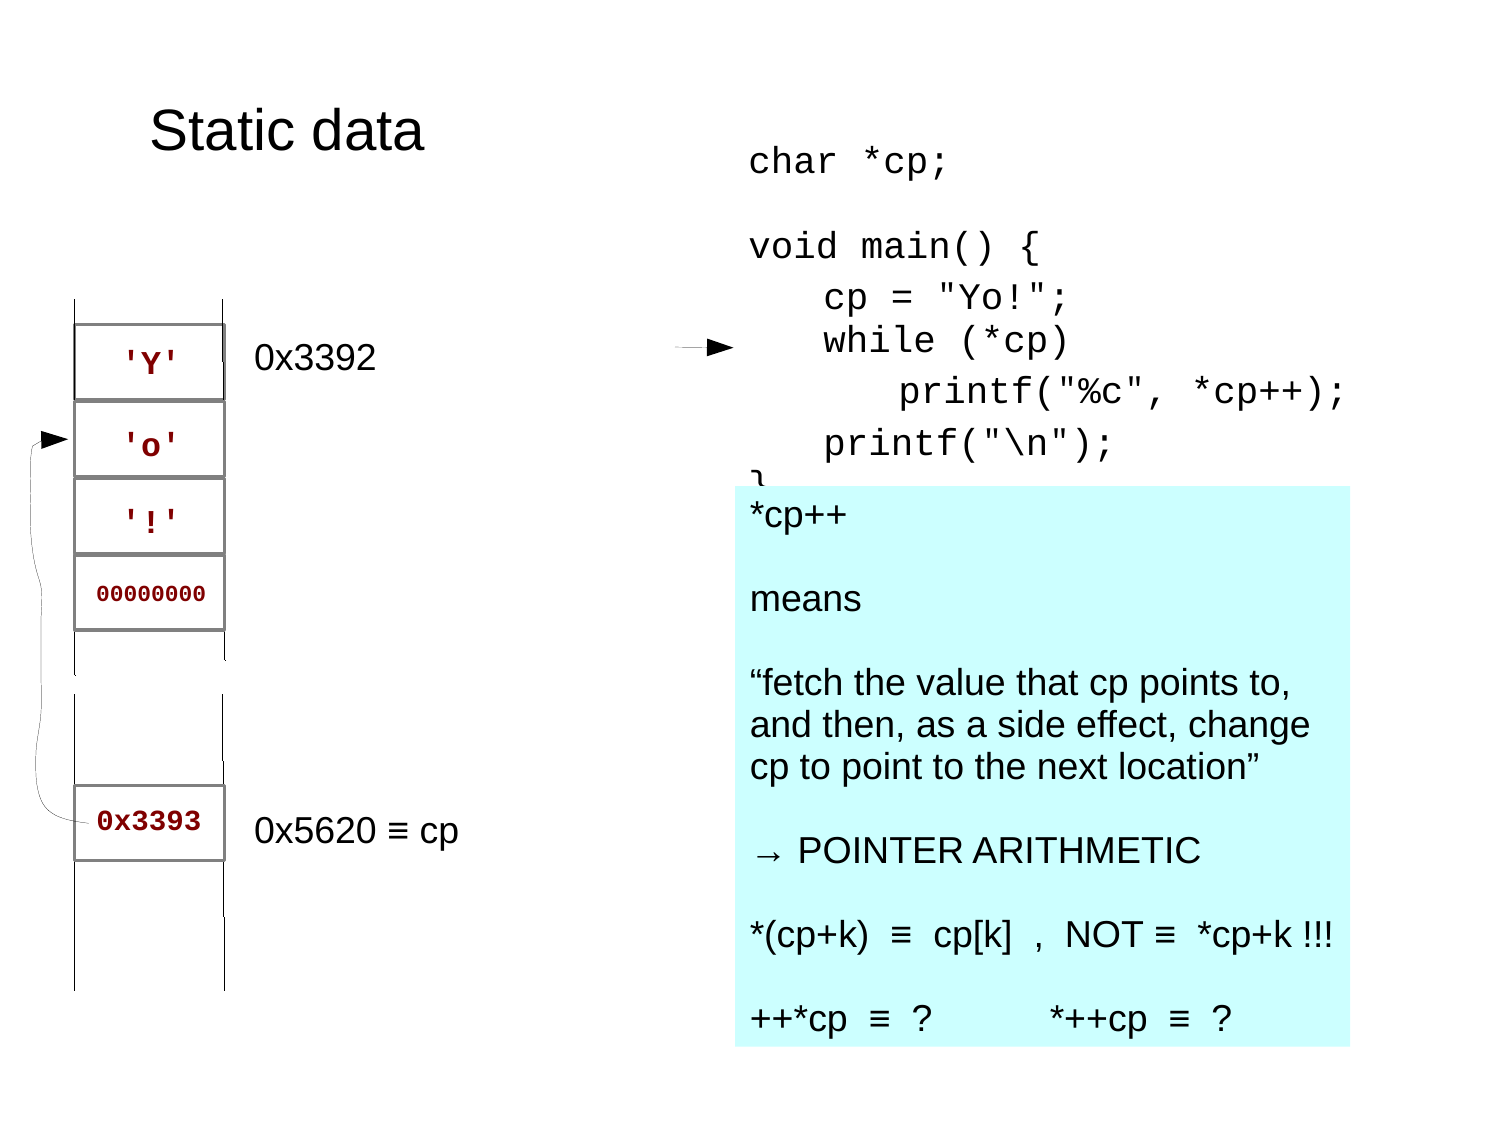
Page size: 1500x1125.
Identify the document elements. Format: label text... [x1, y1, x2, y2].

text_box 0x3393 [74, 798, 223, 851]
text_box 'o' [77, 421, 225, 470]
text_box char *cp; void main() { cp = "Yo!"; while (*cp) printf("%c", *cp++); printf("\n"); } [733, 135, 1454, 450]
text_box 0x5620 ≡ cp [239, 801, 705, 862]
text_box '!' [77, 498, 225, 547]
text_box 'Y' [77, 339, 225, 388]
text_box Static data [135, 90, 1156, 235]
text_box 00000000 [77, 575, 225, 619]
text_box 0x3392 [239, 329, 705, 389]
text_box *cp++ means “fetch the value that cp points to, and then, as a side effect, change cp to point to the next location” → POINTER ARITHMETIC *(cp+k) ≡ cp[k] , NOT ≡ *cp+k !!! ++*cp ≡ ? *++cp ≡ ? [735, 486, 1351, 1047]
